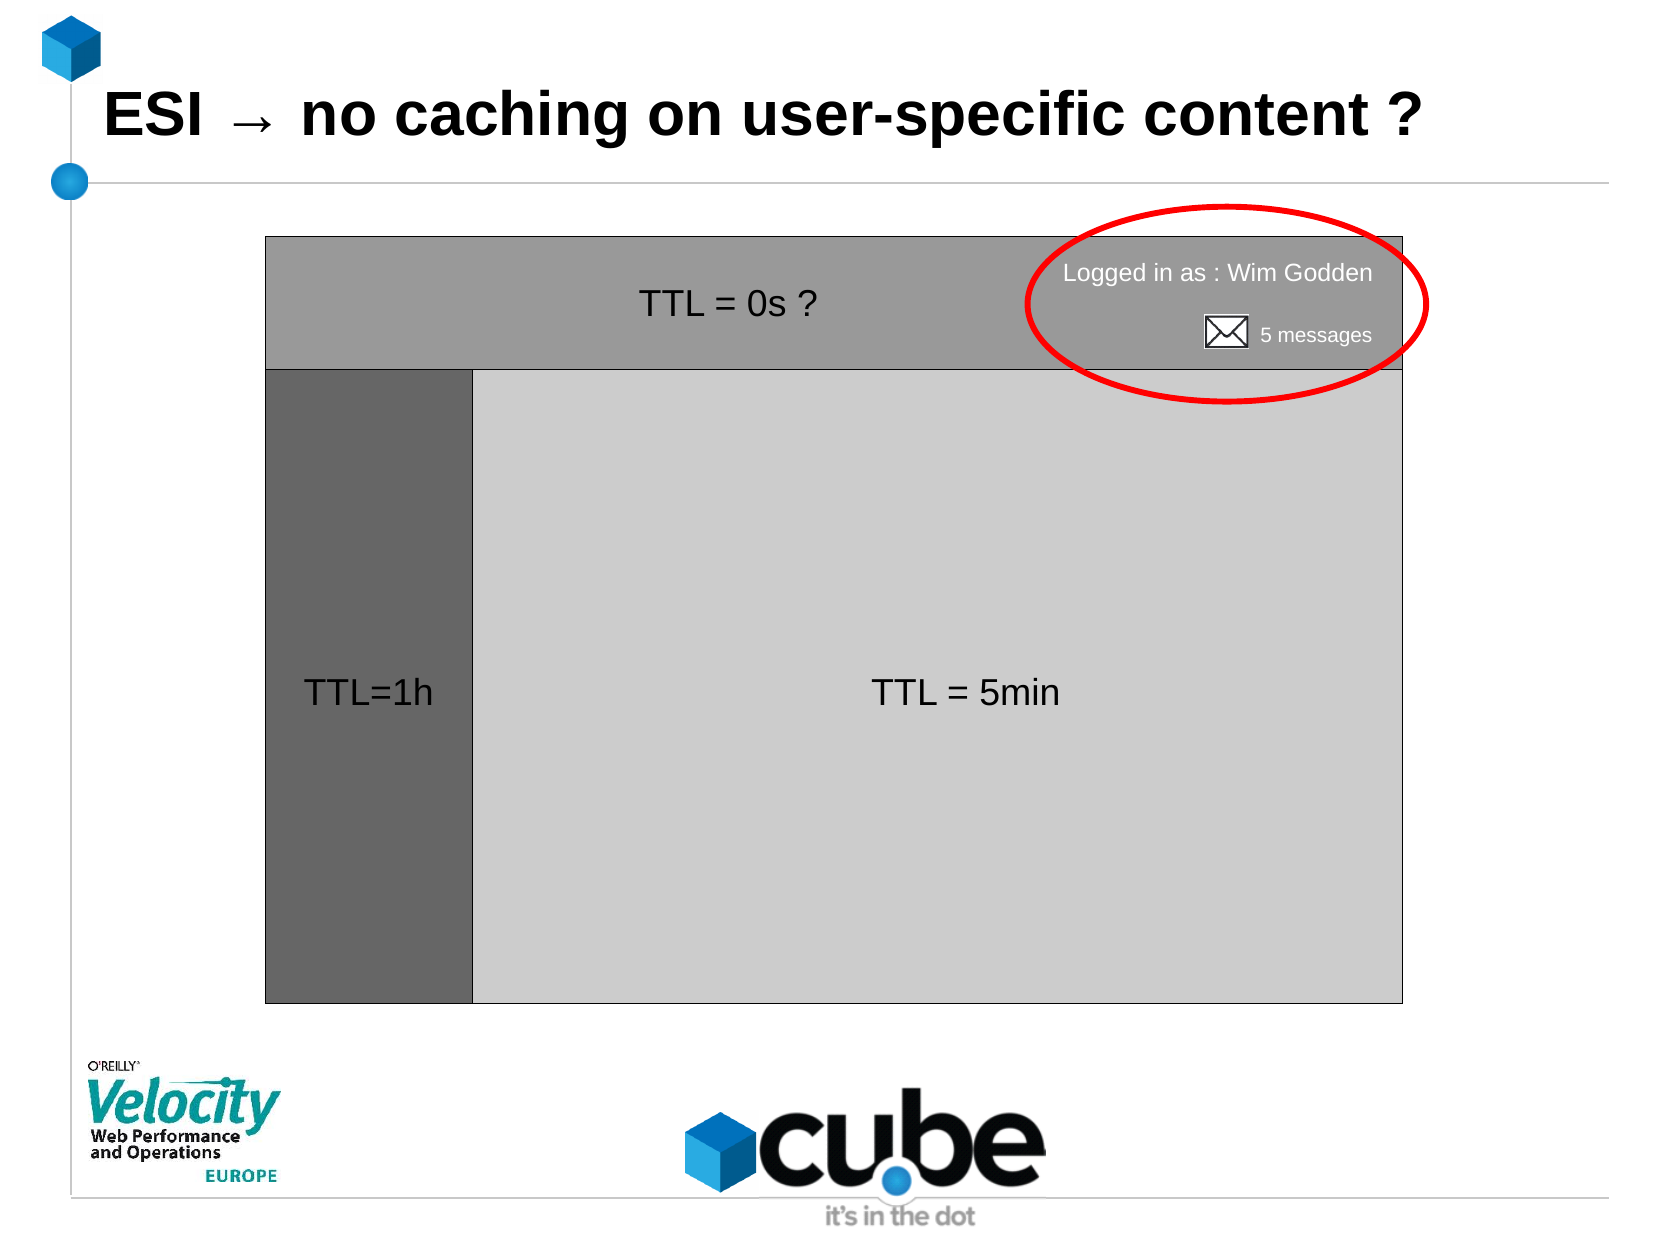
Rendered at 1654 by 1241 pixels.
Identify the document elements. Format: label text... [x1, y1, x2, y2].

title ESI → no caching on user-specific content ? [103, 49, 1551, 178]
text_box 5 messages [1245, 316, 1388, 355]
text_box TTL = 0s ? [623, 274, 834, 332]
text_box TTL=1h [288, 664, 450, 722]
text_box TTL = 5min [856, 664, 1076, 722]
picture [1204, 314, 1249, 350]
text_box Logged in as : Wim Godden [1048, 250, 1391, 294]
text_box [1068, 236, 1385, 250]
text_box [1378, 236, 1403, 253]
picture [88, 1061, 281, 1182]
text_box [1031, 254, 1403, 398]
text_box [265, 236, 1403, 1004]
